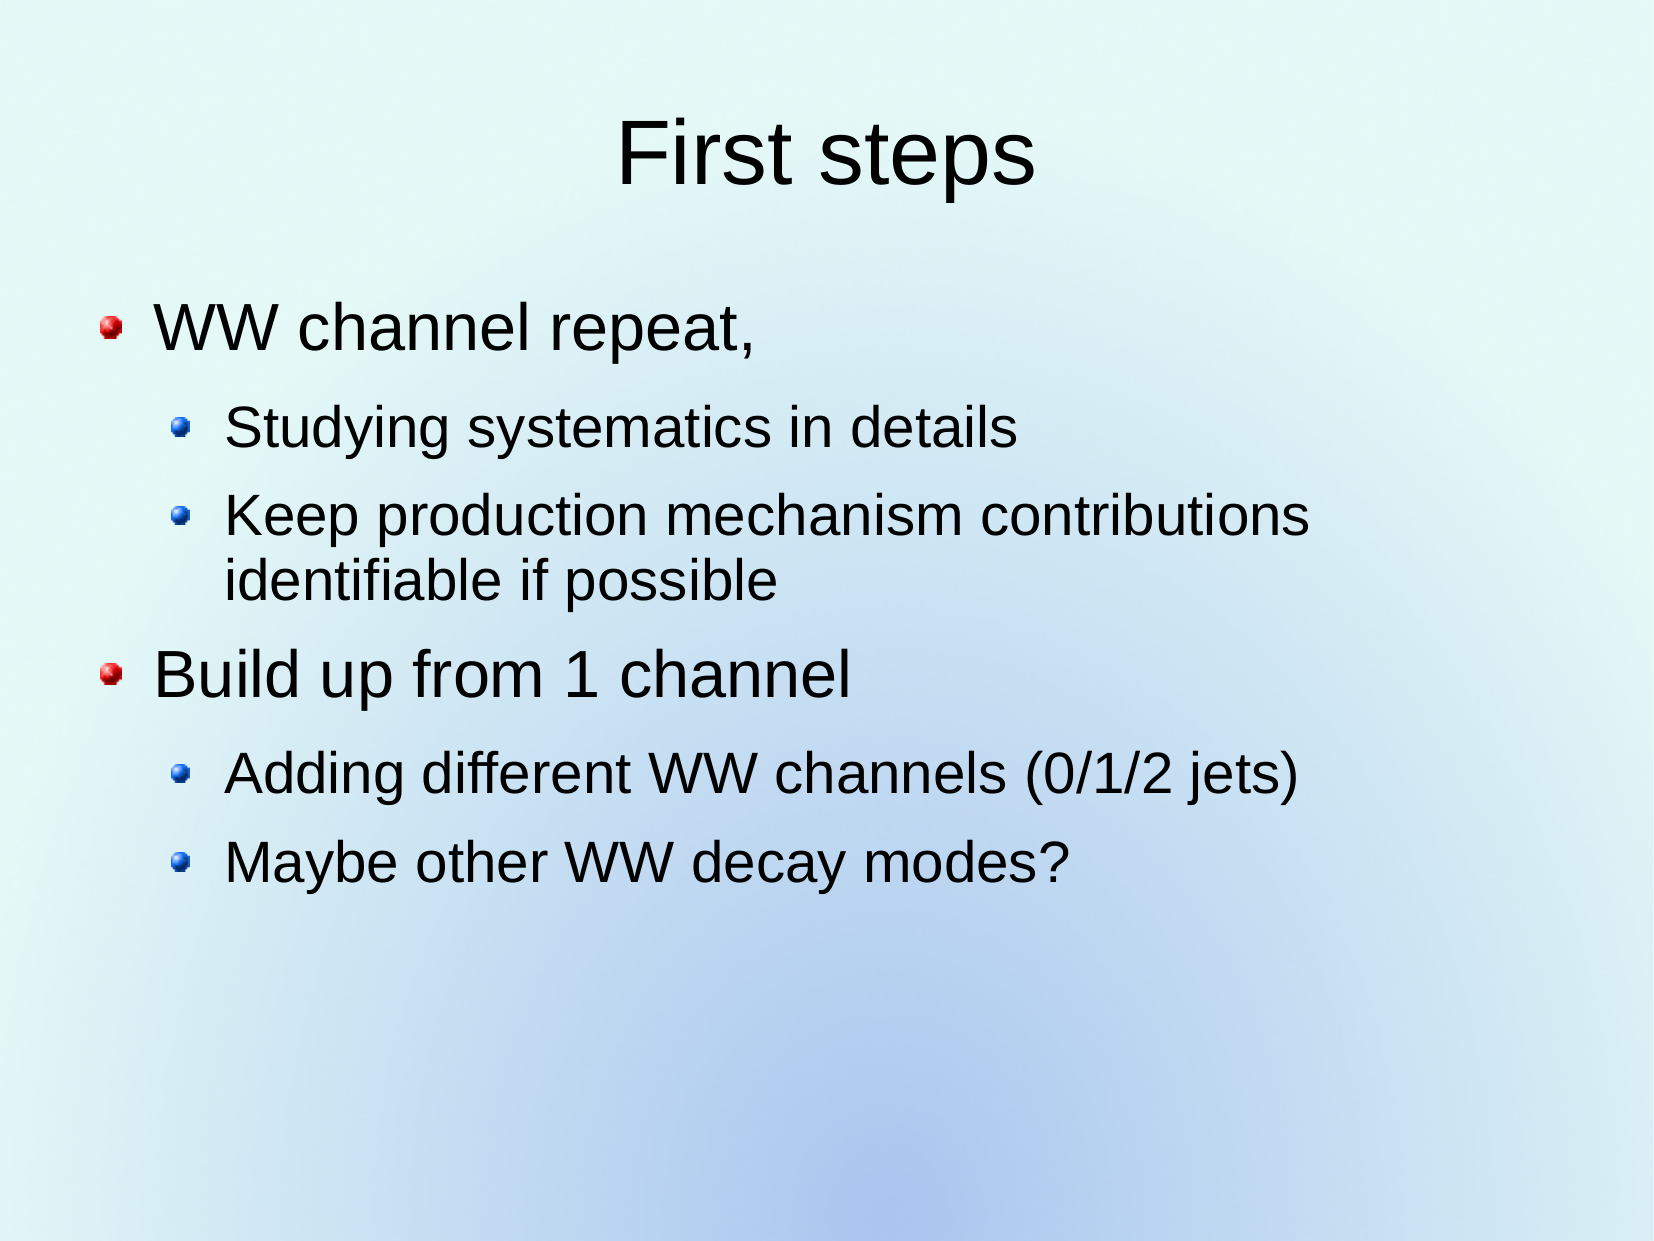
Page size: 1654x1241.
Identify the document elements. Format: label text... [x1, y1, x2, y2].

title First steps [82, 49, 1571, 257]
list WW channel repeat, Studying systematics in details Keep production mechanism contributions identifiable if possible Build up from 1 channel Adding different WW channels (0/1/2 jets) Maybe other WW decay modes? [82, 290, 1571, 1109]
picture [0, 0, 1654, 1241]
